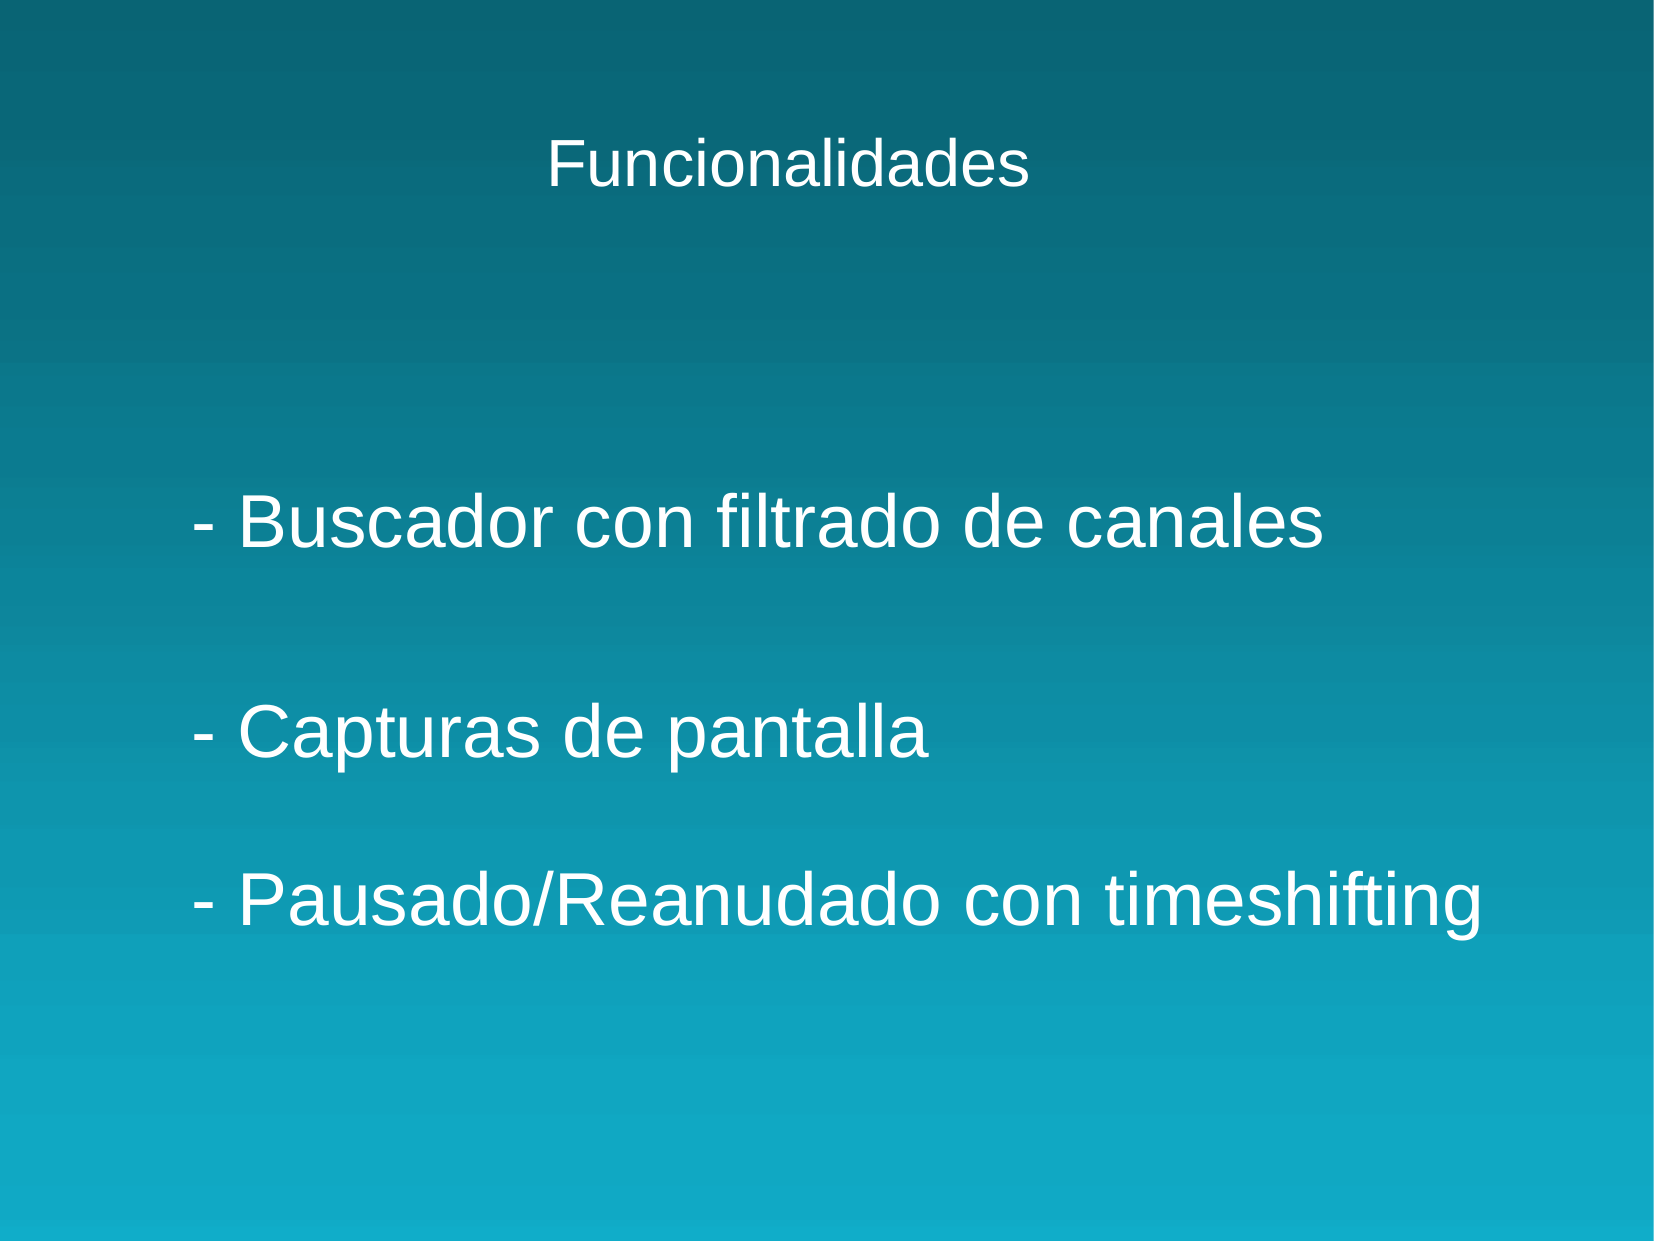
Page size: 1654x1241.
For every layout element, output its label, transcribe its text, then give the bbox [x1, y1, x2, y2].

text_box - Buscador con filtrado de canales - Capturas de pantalla - Pausado/Reanudado con timeshifting [177, 472, 1500, 950]
text_box Funcionalidades [531, 118, 1241, 237]
picture [0, 0, 1654, 1241]
